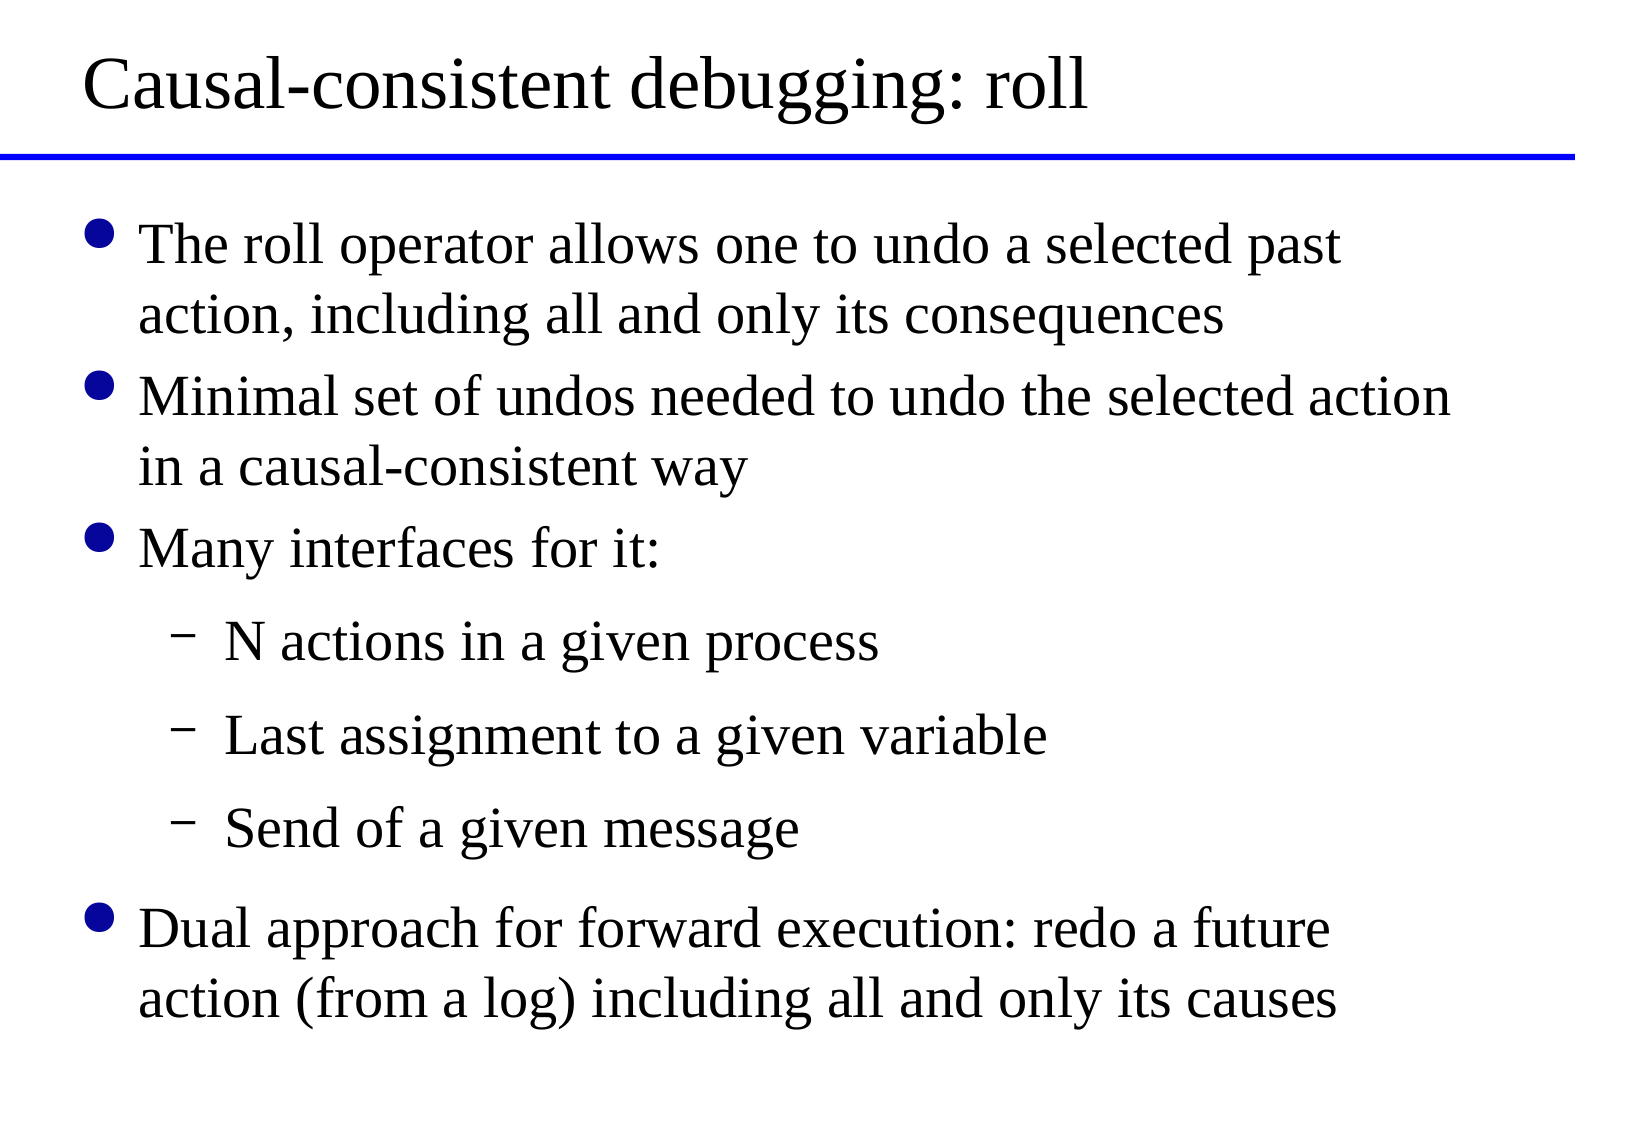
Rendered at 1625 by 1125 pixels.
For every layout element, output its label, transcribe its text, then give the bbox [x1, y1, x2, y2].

list The roll operator allows one to undo a selected past action, including all and only its consequences Minimal set of undos needed to undo the selected action in a causal-consistent way Many interfaces for it: N actions in a given process Last assignment to a given variable Send of a given message Dual approach for forward execution: redo a future action (from a log) including all and only its causes [67, 198, 1478, 1061]
title Causal-consistent debugging: roll [67, 27, 1544, 131]
